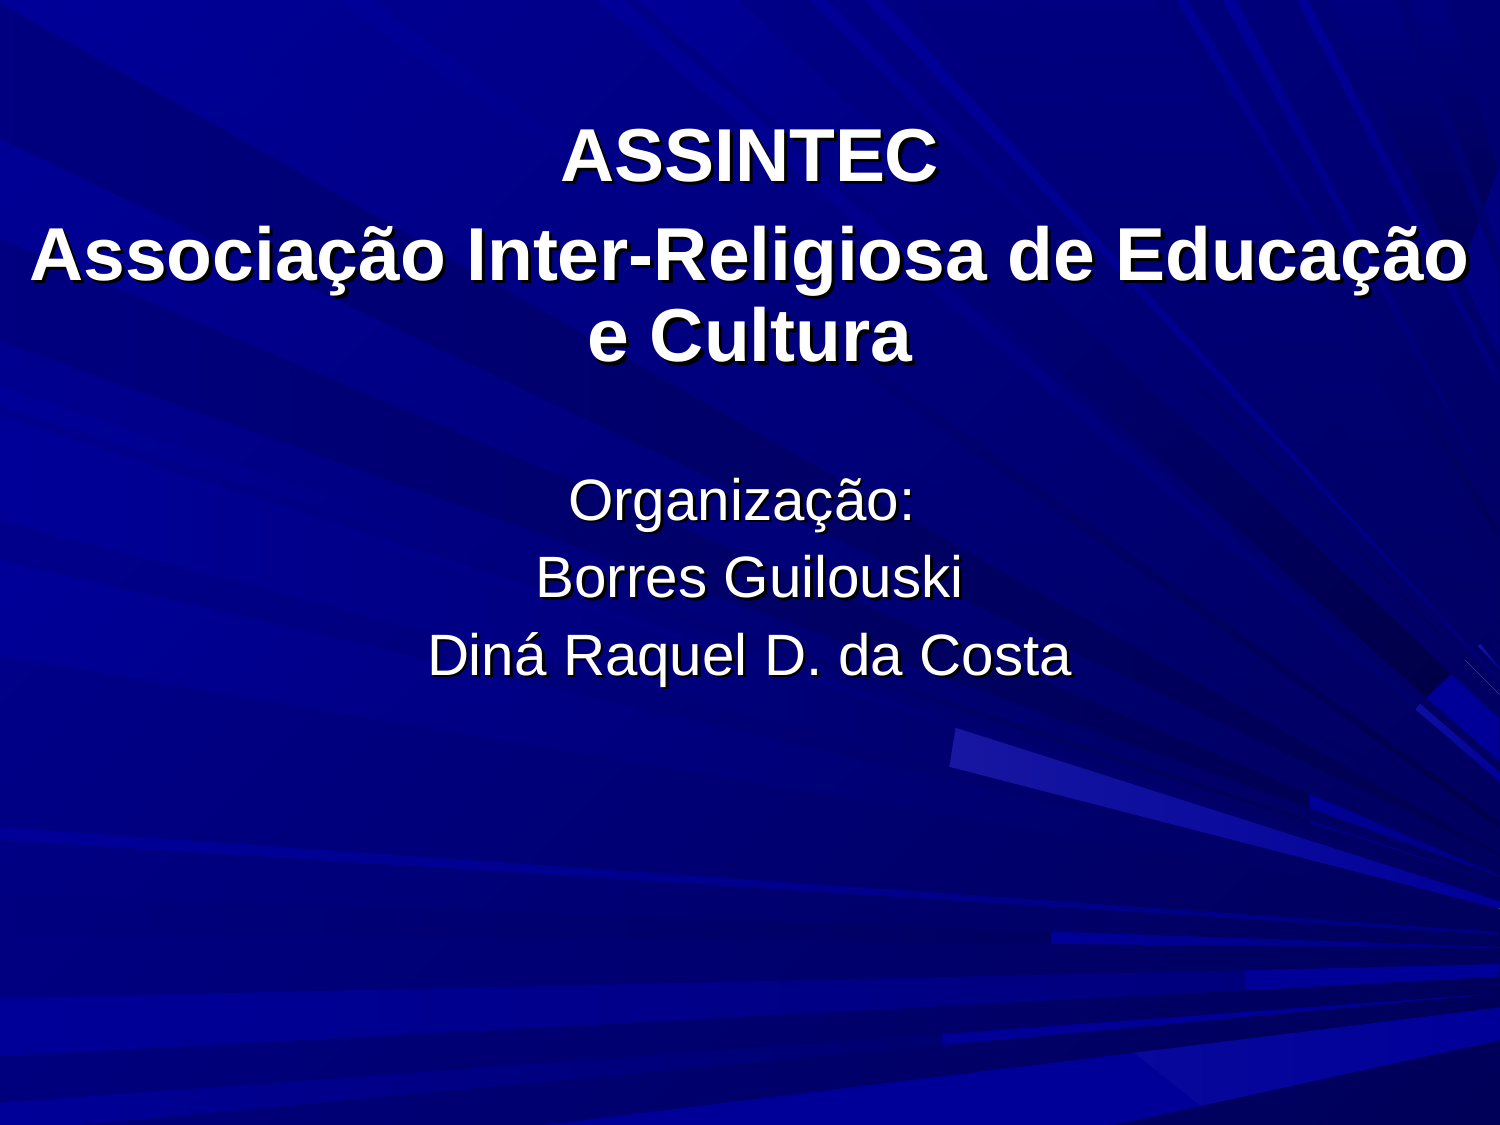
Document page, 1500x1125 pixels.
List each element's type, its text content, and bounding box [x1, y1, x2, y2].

text_box ASSINTEC Associação Inter-Religiosa de Educação e Cultura Organização: Borres Guilouski Diná Raquel D. da Costa [0, 0, 1500, 1125]
